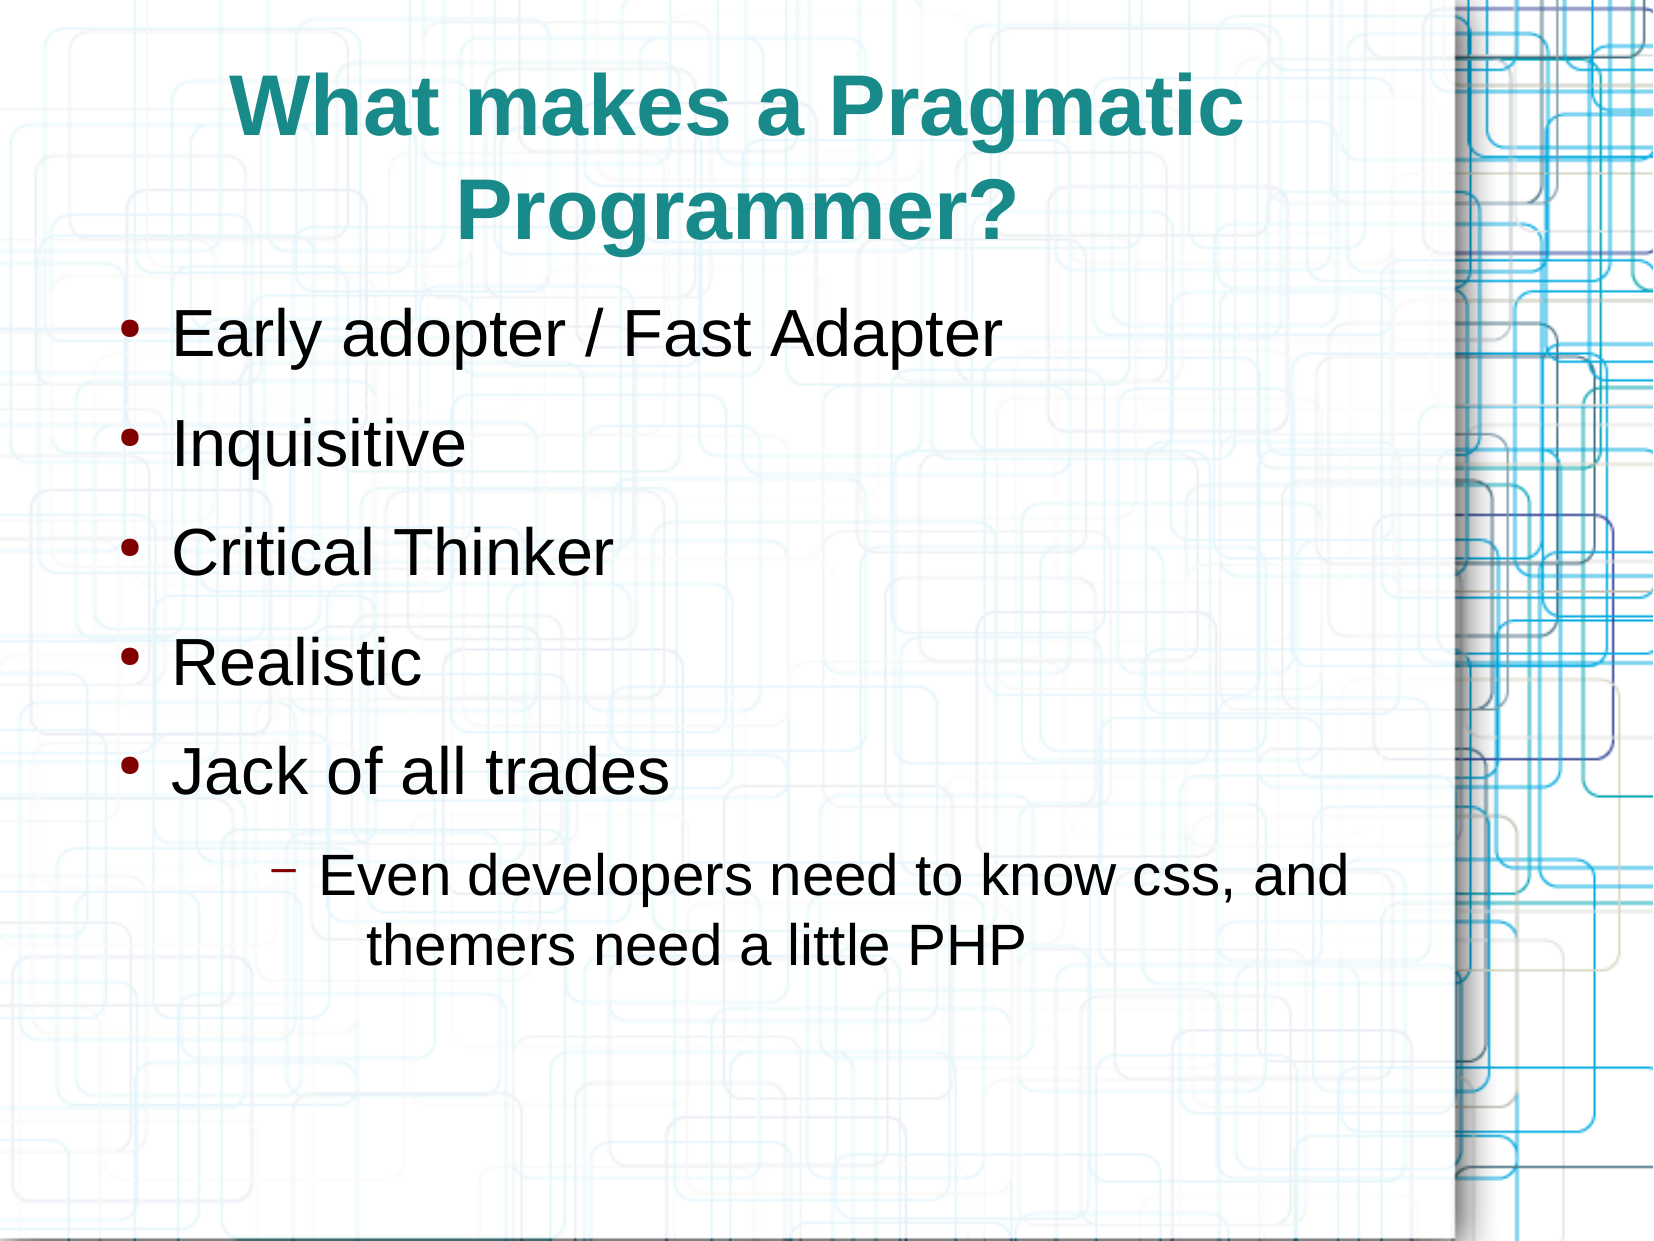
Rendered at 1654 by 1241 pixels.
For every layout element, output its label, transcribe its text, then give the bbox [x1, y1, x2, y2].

title What makes a Pragmatic Programmer? [58, 49, 1417, 257]
picture [0, 0, 1654, 1241]
list Early adopter / Fast Adapter Inquisitive Critical Thinker Realistic Jack of all trades Even developers need to know css, and themers need a little PHP [82, 290, 1417, 1109]
